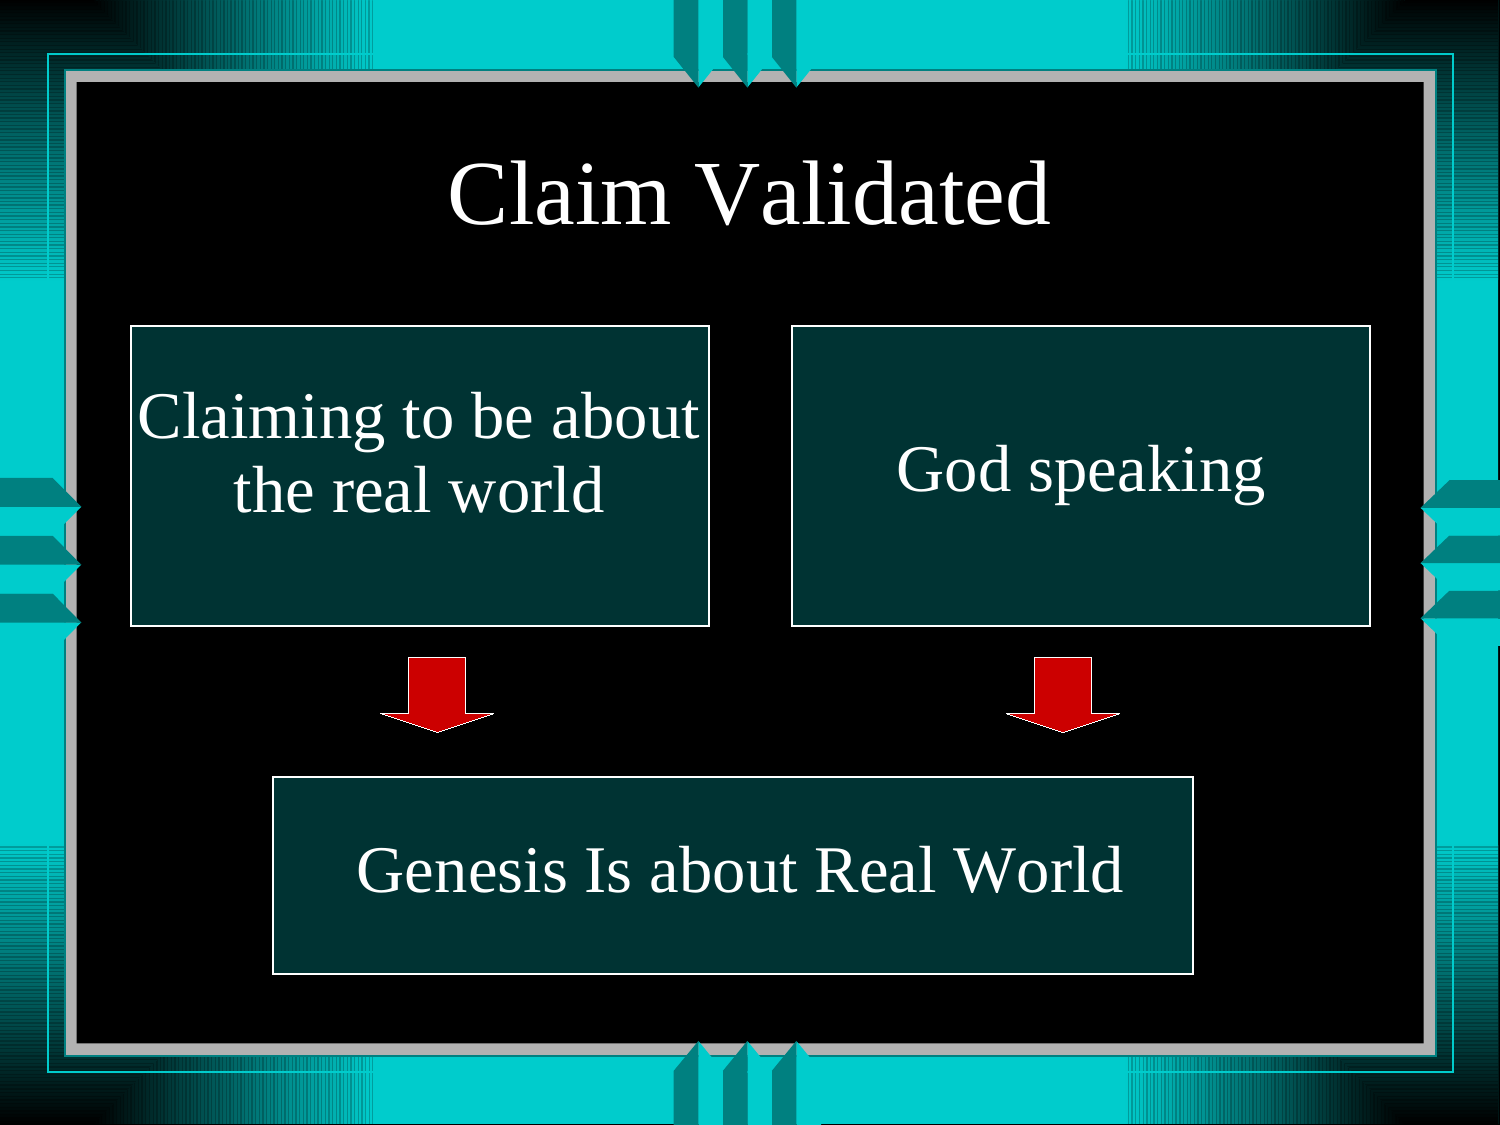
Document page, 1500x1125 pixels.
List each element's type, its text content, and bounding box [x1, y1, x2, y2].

text_box Genesis Is about Real World [297, 825, 1185, 989]
text_box [380, 657, 494, 733]
text_box God speaking [841, 424, 1323, 526]
text_box [130, 325, 709, 371]
text_box [272, 777, 1194, 975]
text_box [791, 325, 1371, 626]
title Claim Validated [112, 99, 1388, 288]
text_box [1006, 657, 1120, 733]
text_box [130, 563, 709, 626]
text_box Claiming to be about the real world [114, 371, 725, 563]
